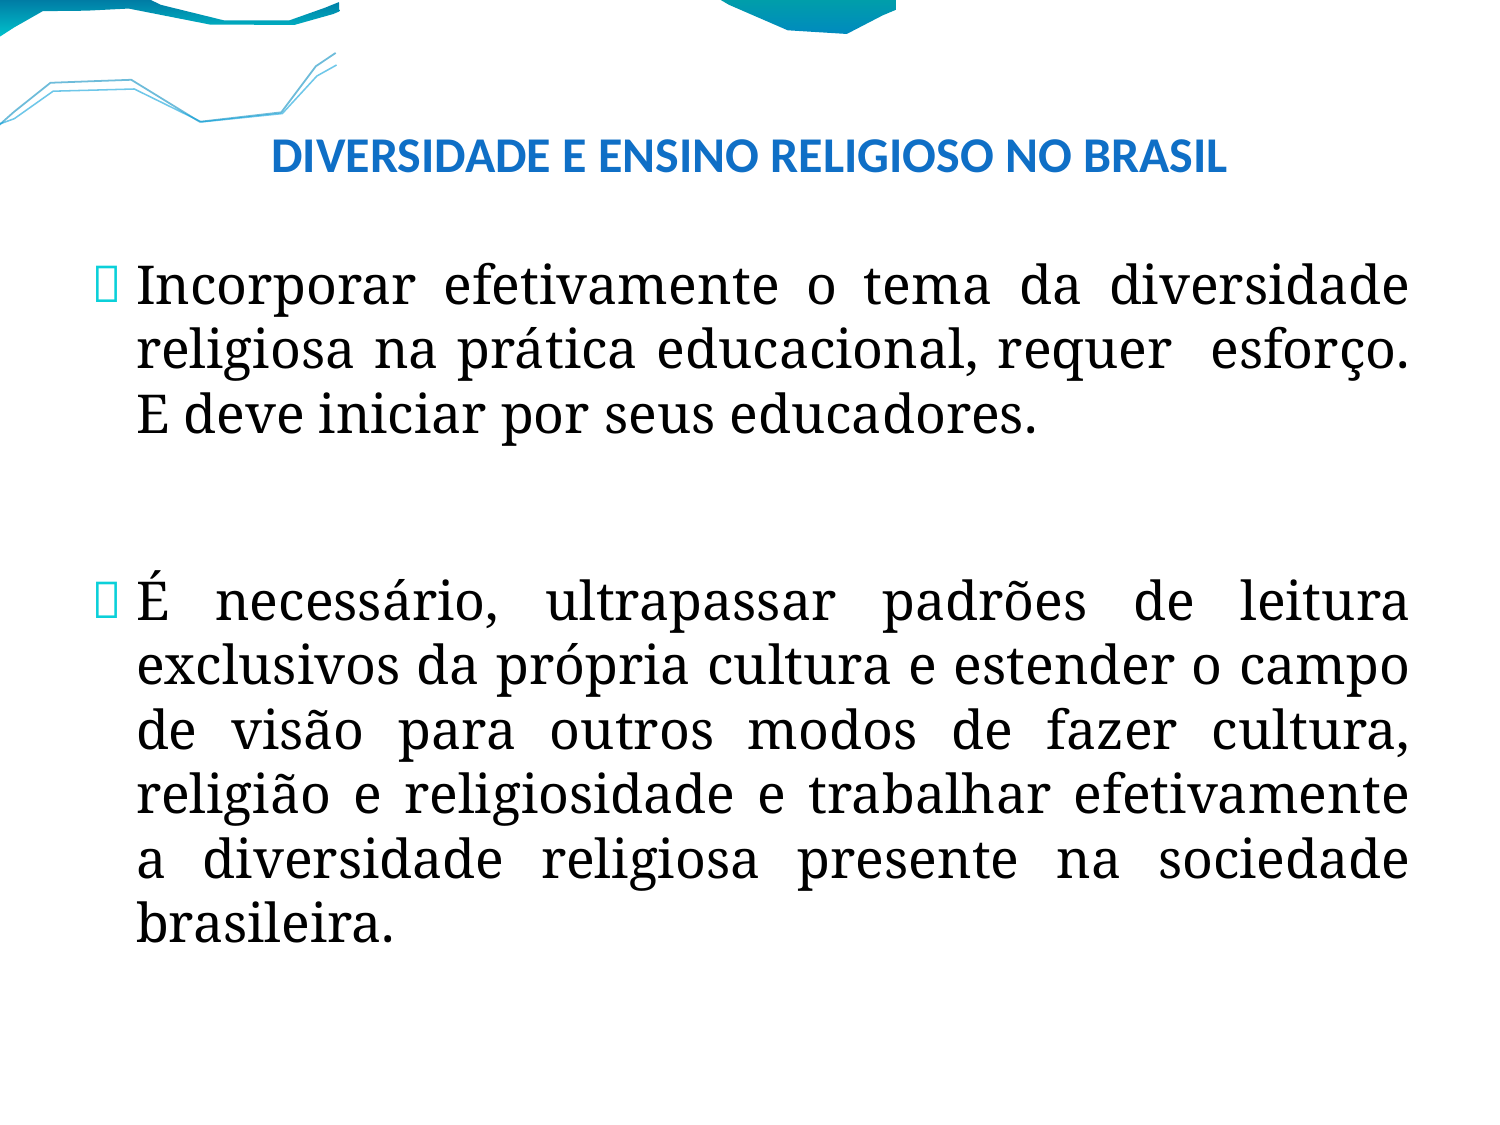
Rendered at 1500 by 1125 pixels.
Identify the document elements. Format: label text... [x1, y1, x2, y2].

title DIVERSIDADE E ENSINO RELIGIOSO NO BRASIL [75, 115, 1425, 185]
list Incorporar efetivamente o tema da diversidade religiosa na prática educacional, requer esforço. E deve iniciar por seus educadores. É necessário, ultrapassar padrões de leitura exclusivos da própria cultura e estender o campo de visão para outros modos de fazer cultura, religião e religiosidade e trabalhar efetivamente a diversidade religiosa presente na sociedade brasileira. [76, 243, 1427, 964]
